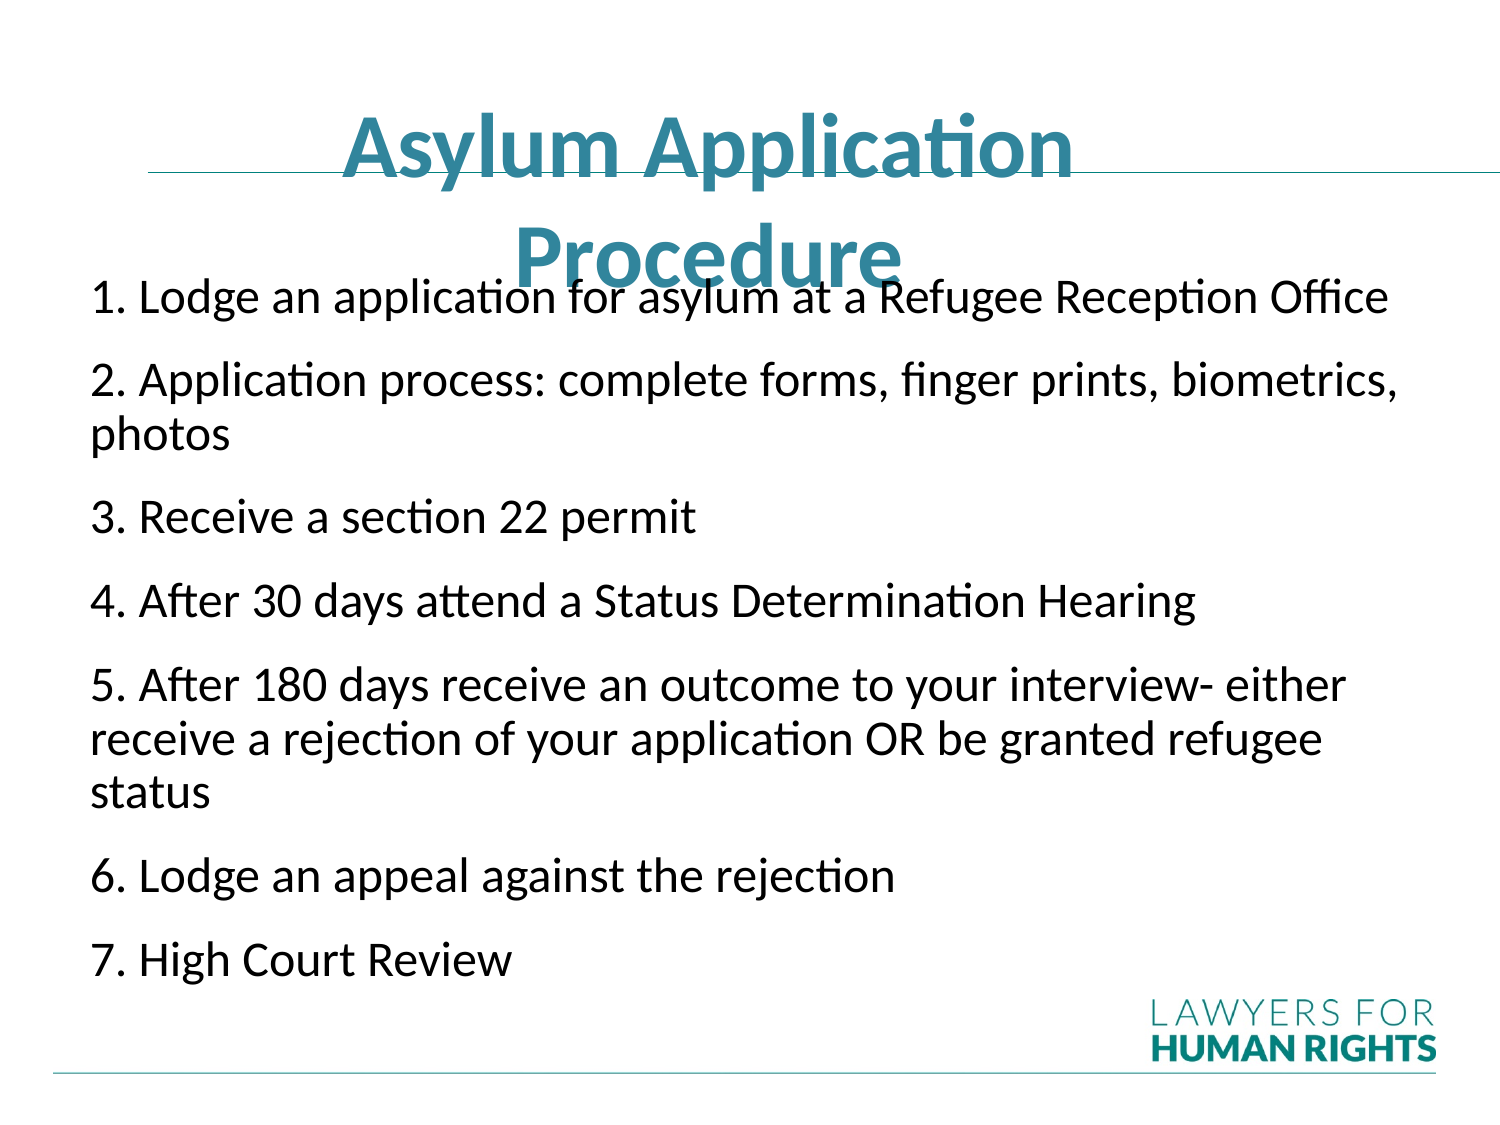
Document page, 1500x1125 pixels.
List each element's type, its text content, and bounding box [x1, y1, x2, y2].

list 1. Lodge an application for asylum at a Refugee Reception Office 2. Application process: complete forms, finger prints, biometrics, photos 3. Receive a section 22 permit 4. After 30 days attend a Status Determination Hearing 5. After 180 days receive an outcome to your interview- either receive a rejection of your application OR be granted refugee status 6. Lodge an appeal against the rejection 7. High Court Review [75, 262, 1425, 1035]
picture [53, 999, 1436, 1074]
title Asylum Application Procedure [123, 78, 1296, 197]
